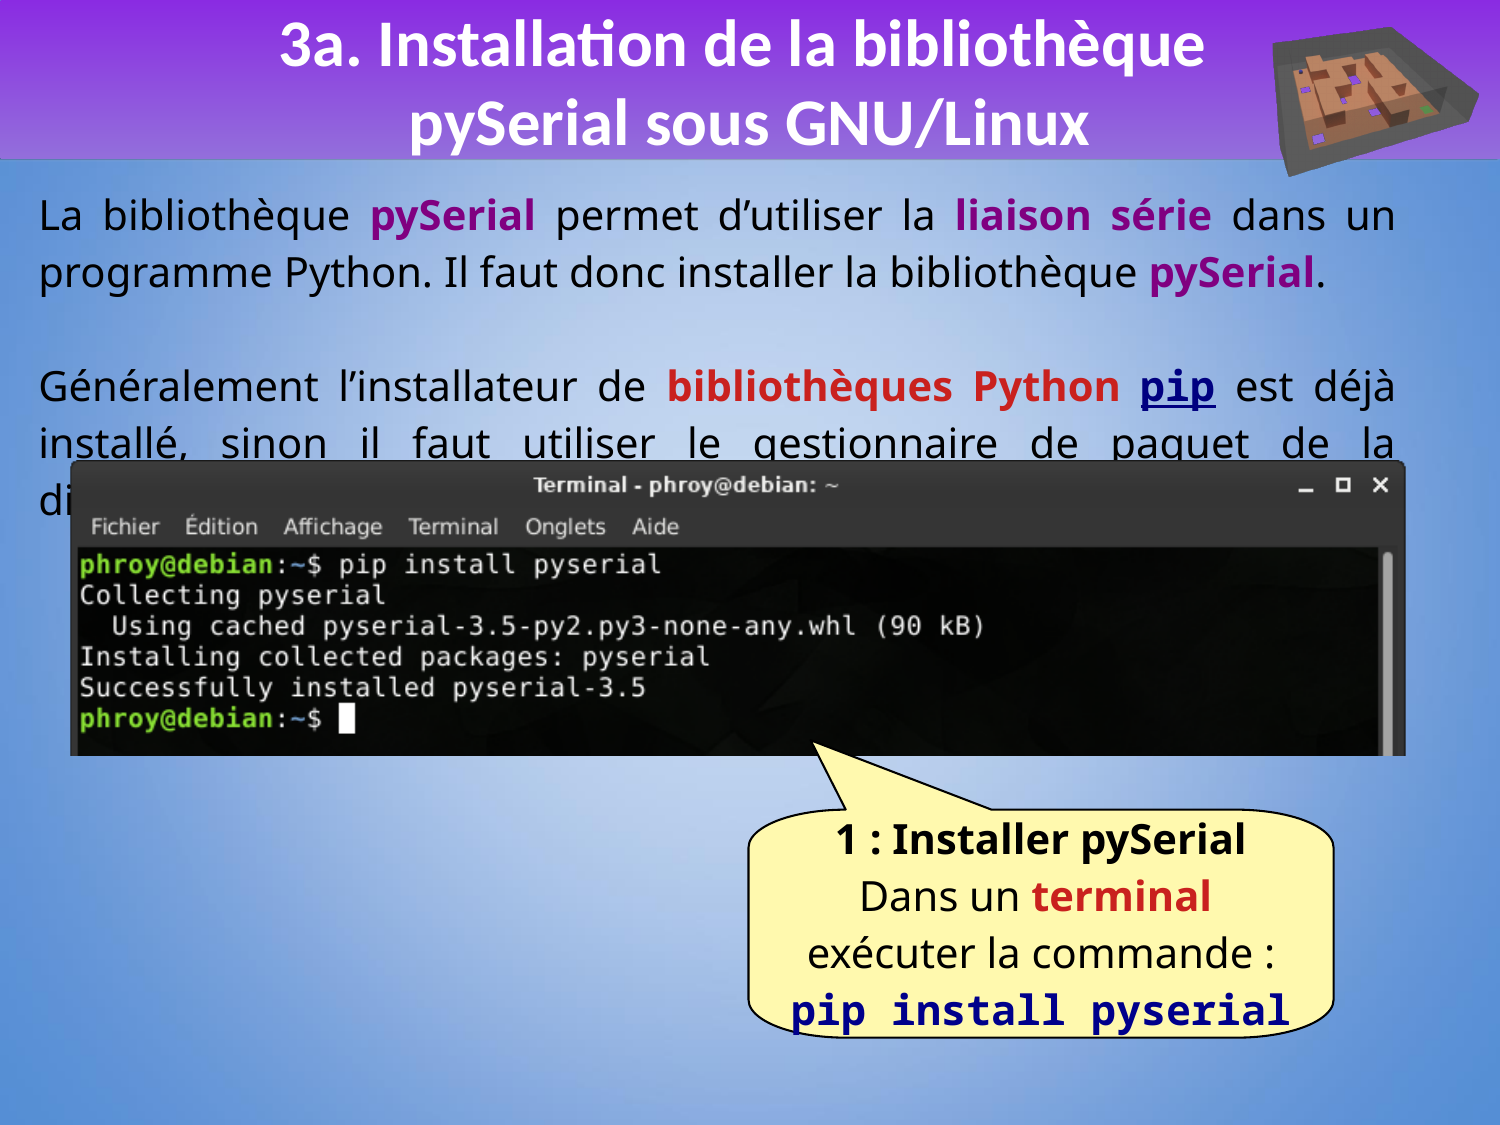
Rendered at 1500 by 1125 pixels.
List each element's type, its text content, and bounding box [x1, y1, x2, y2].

text_box 3a. Installation de la bibliothèque pySerial sous GNU/Linux [0, 0, 1500, 159]
text_box 1 : Installer pySerial Dans un terminal exécuter la commande : pip install pyserial [748, 740, 1334, 1038]
picture [0, 27, 1500, 1125]
text_box La bibliothèque pySerial permet d’utiliser la liaison série dans un programme Python. Il faut donc installer la bibliothèque pySerial. Généralement l’installateur de bibliothèques Python pip est déjà installé, sinon il faut utiliser le gestionnaire de paquet de la distribution pour l’installer. [23, 178, 1412, 445]
